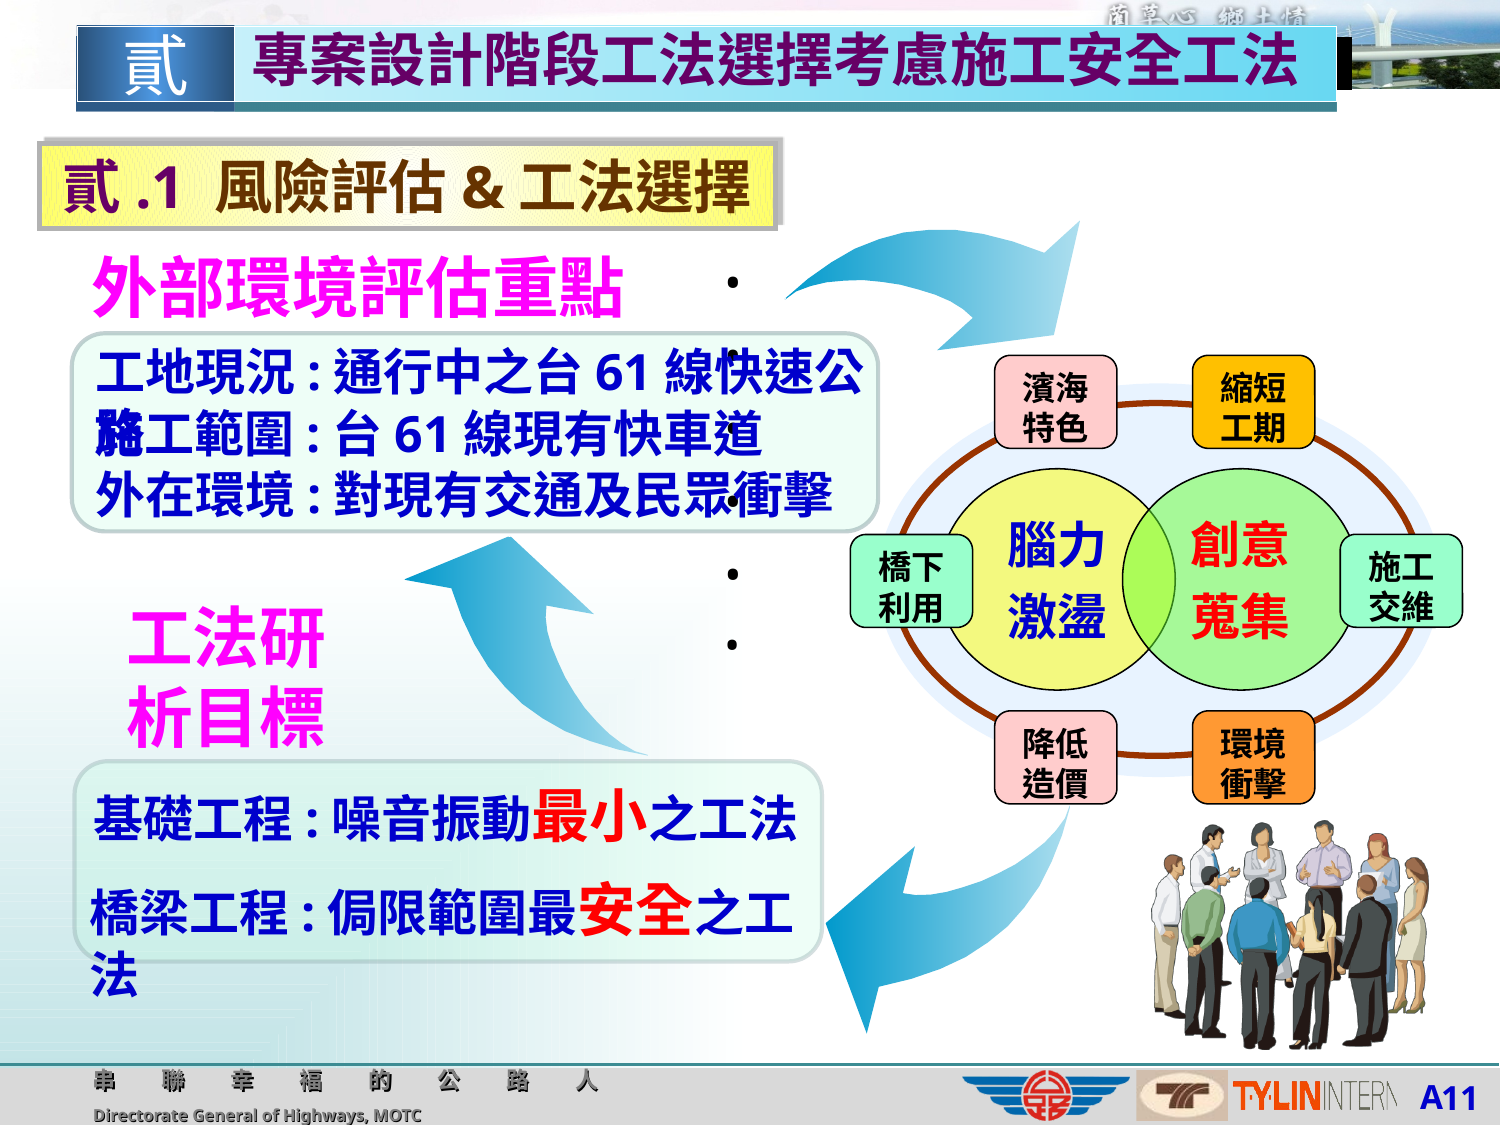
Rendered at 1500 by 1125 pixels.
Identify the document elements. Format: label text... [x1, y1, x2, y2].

text_box 施工交維 [1340, 534, 1463, 628]
text_box 工地現況:通行中之台61線快速公路 [80, 333, 917, 409]
text_box 創意 蒐集 [1122, 468, 1350, 691]
text_box [908, 626, 1406, 752]
text_box [74, 170, 1481, 1034]
text_box 工法研 析目標 [110, 587, 358, 765]
text_box 外在環境:對現有交通及民眾衝擊 [80, 455, 917, 532]
text_box 降低造價 [994, 710, 1117, 804]
text_box 橋梁工程:侷限範圍最安全之工法 [74, 865, 843, 952]
picture [1151, 820, 1429, 1050]
text_box 橋下利用 [850, 534, 973, 628]
text_box 外部環境評估重點 [76, 237, 649, 334]
text_box 苑裡鎮 [31, 186, 191, 236]
text_box [403, 535, 648, 756]
text_box 環境衝擊 [1192, 710, 1315, 804]
text_box 橋梁工程 [1342, 37, 1352, 90]
text_box 專案設計階段工法選擇考慮施工安全工法 [209, 15, 1342, 102]
text_box [71, 344, 80, 520]
text_box 基礎工程:噪音振動最小之工法 [78, 771, 915, 858]
text_box [84, 952, 118, 962]
text_box 腦力 激盪 [949, 468, 1149, 691]
text_box 濱海特色 [994, 355, 1117, 449]
text_box 縮短工期 [1192, 355, 1315, 449]
text_box 貳 [77, 26, 209, 101]
text_box [907, 407, 1408, 535]
text_box 施工範圍:台61線現有快車道 [79, 394, 916, 471]
text_box 貳.1 風險評估&工法選擇 [40, 143, 775, 228]
